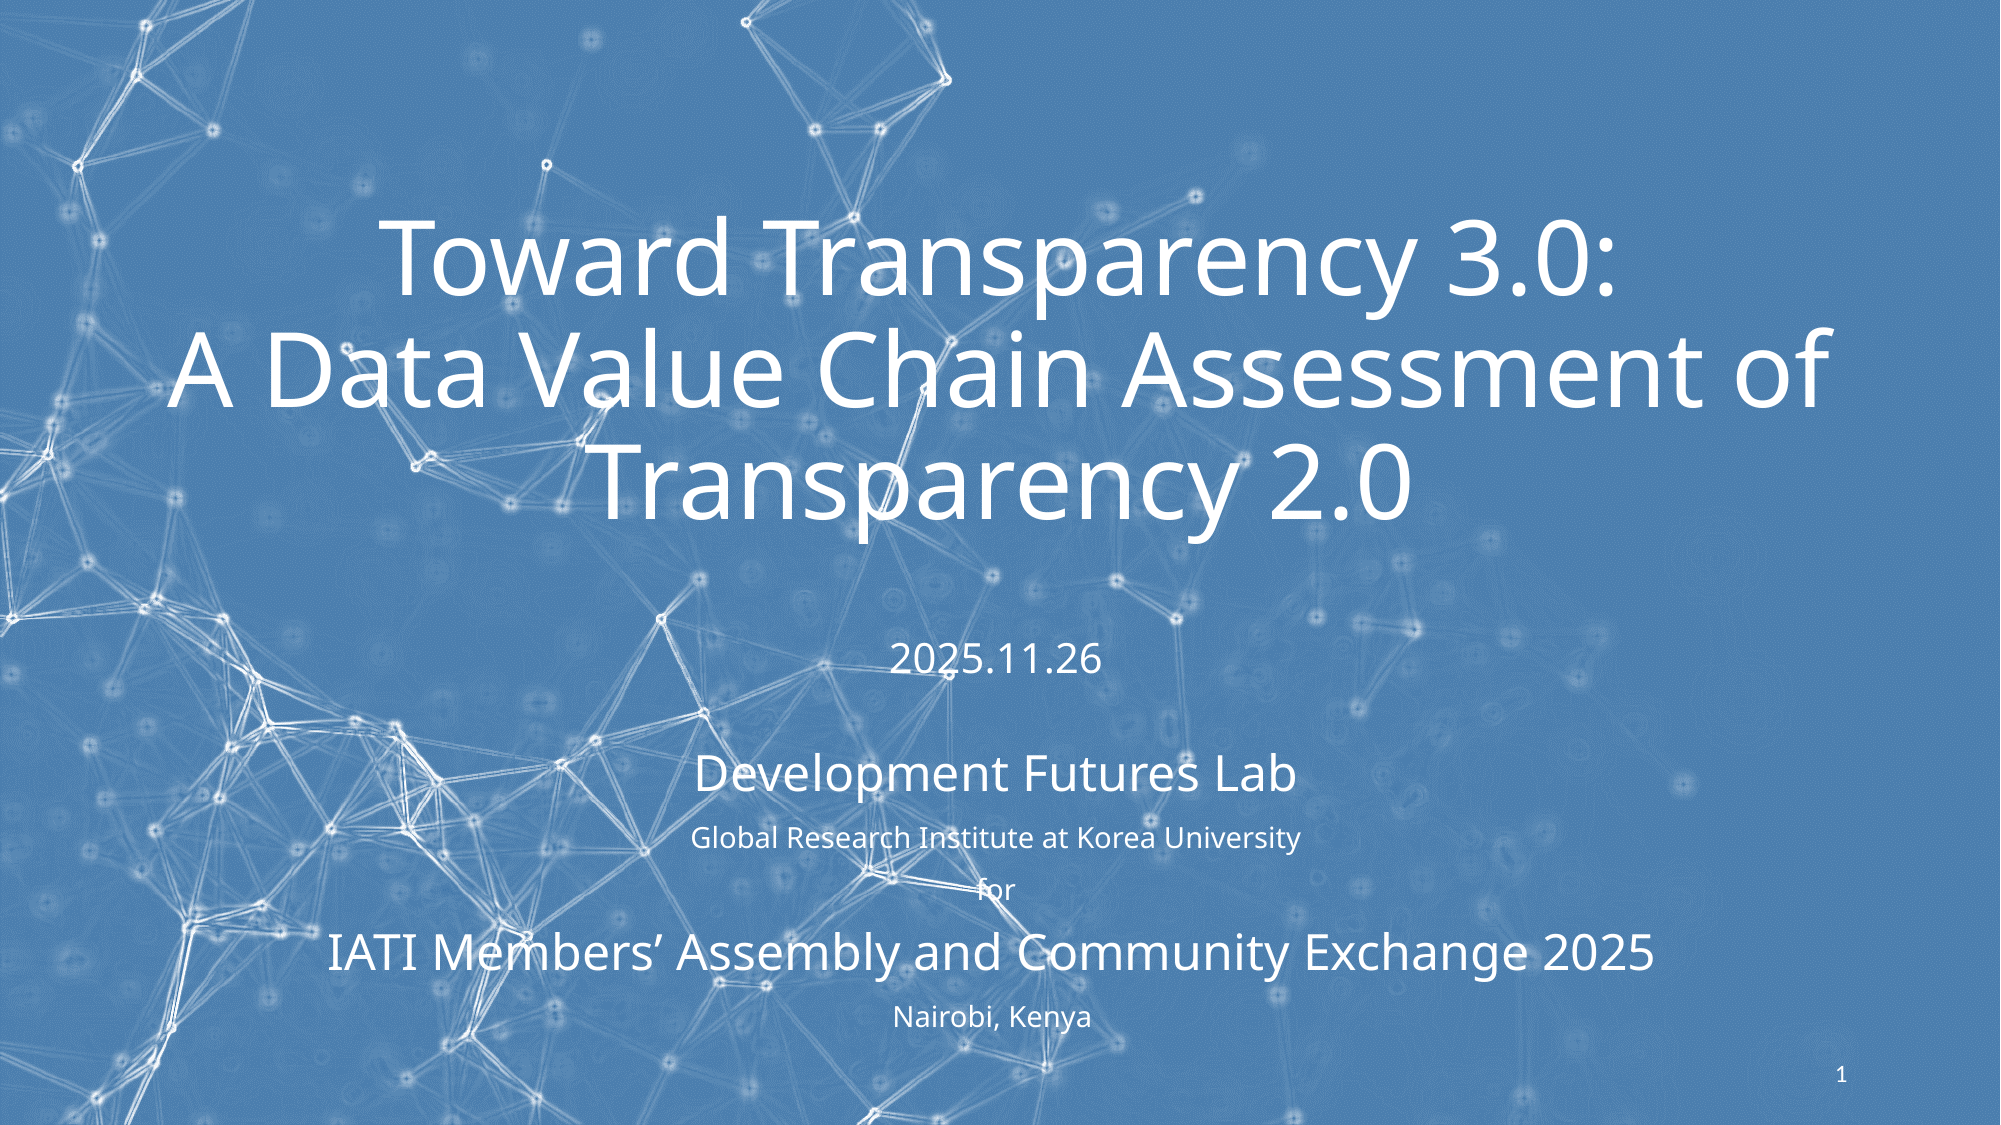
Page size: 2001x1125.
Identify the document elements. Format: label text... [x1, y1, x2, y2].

title Toward Transparency 3.0: A Data Value Chain Assessment of Transparency 2.0 [125, 73, 1875, 649]
slide_number <number> [1412, 1042, 1863, 1103]
subtitle 2025.11.26 Development Futures Lab Global Research Institute at Korea University for IATI Members’ Assembly and Community Exchange 2025 Nairobi, Kenya [51, 649, 1941, 1094]
picture [0, 0, 2000, 1125]
